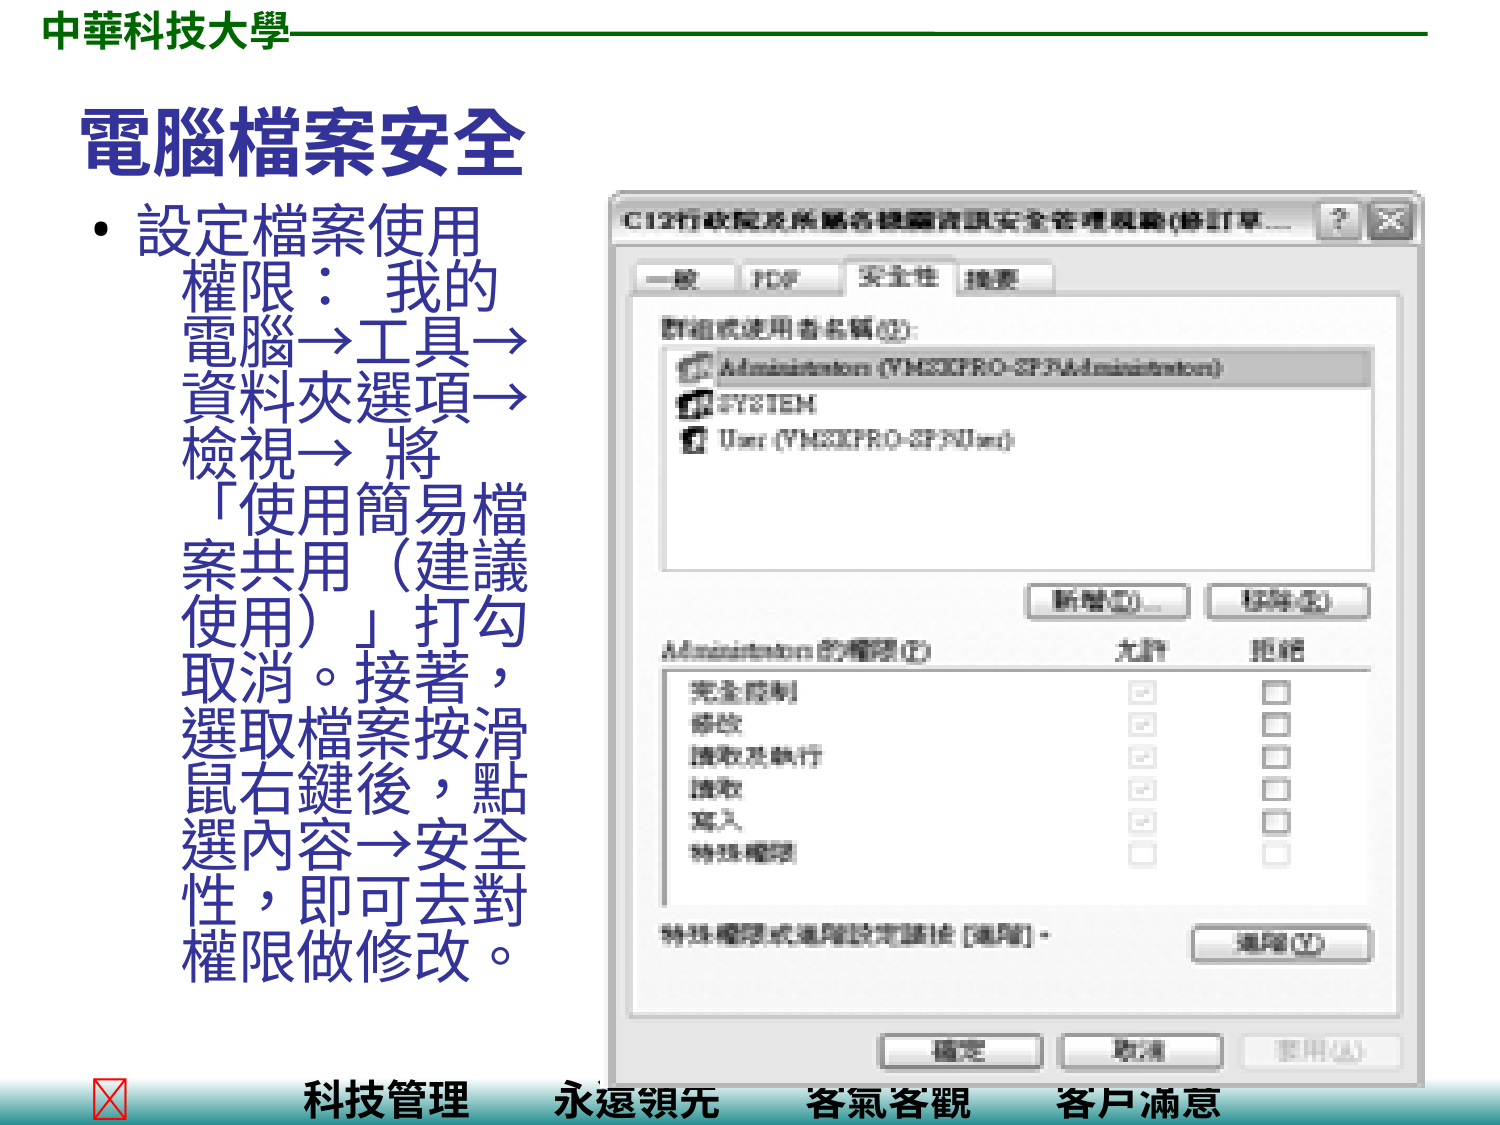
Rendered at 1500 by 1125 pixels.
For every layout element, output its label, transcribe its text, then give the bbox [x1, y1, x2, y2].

list 設定檔案使用權限： 我的電腦→工具→ 資料夾選項→ 檢視→ 將「使用簡易檔案共用（建議使用）」打勾取消。接著，選取檔案按滑鼠右鍵後，點選內容→安全性，即可去對權限做修改。 [75, 200, 550, 1088]
title 電腦檔案安全 [62, 87, 1426, 180]
picture [600, 187, 1426, 1088]
